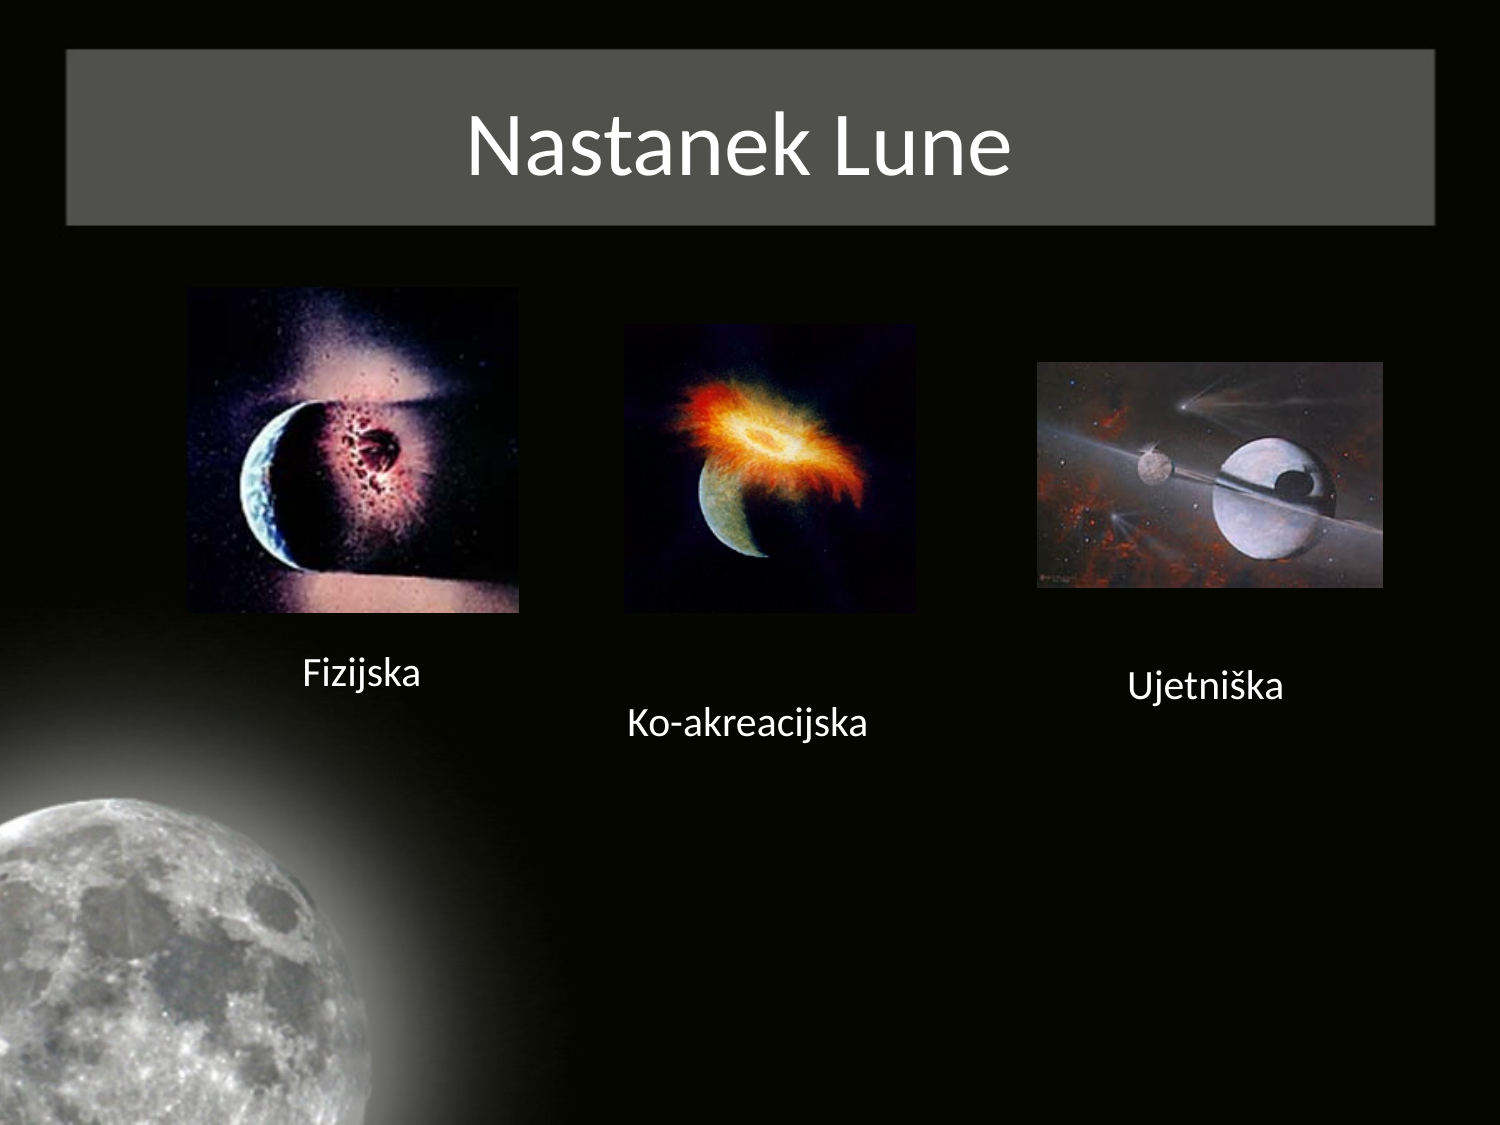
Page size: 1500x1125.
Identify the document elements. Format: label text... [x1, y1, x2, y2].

title Nastanek Lune [75, 45, 1425, 233]
text_box Ujetniška [1112, 650, 1413, 715]
picture [0, 0, 1500, 1125]
text_box Fizijska [287, 637, 488, 703]
text_box Ko-akreacijska [612, 687, 913, 753]
